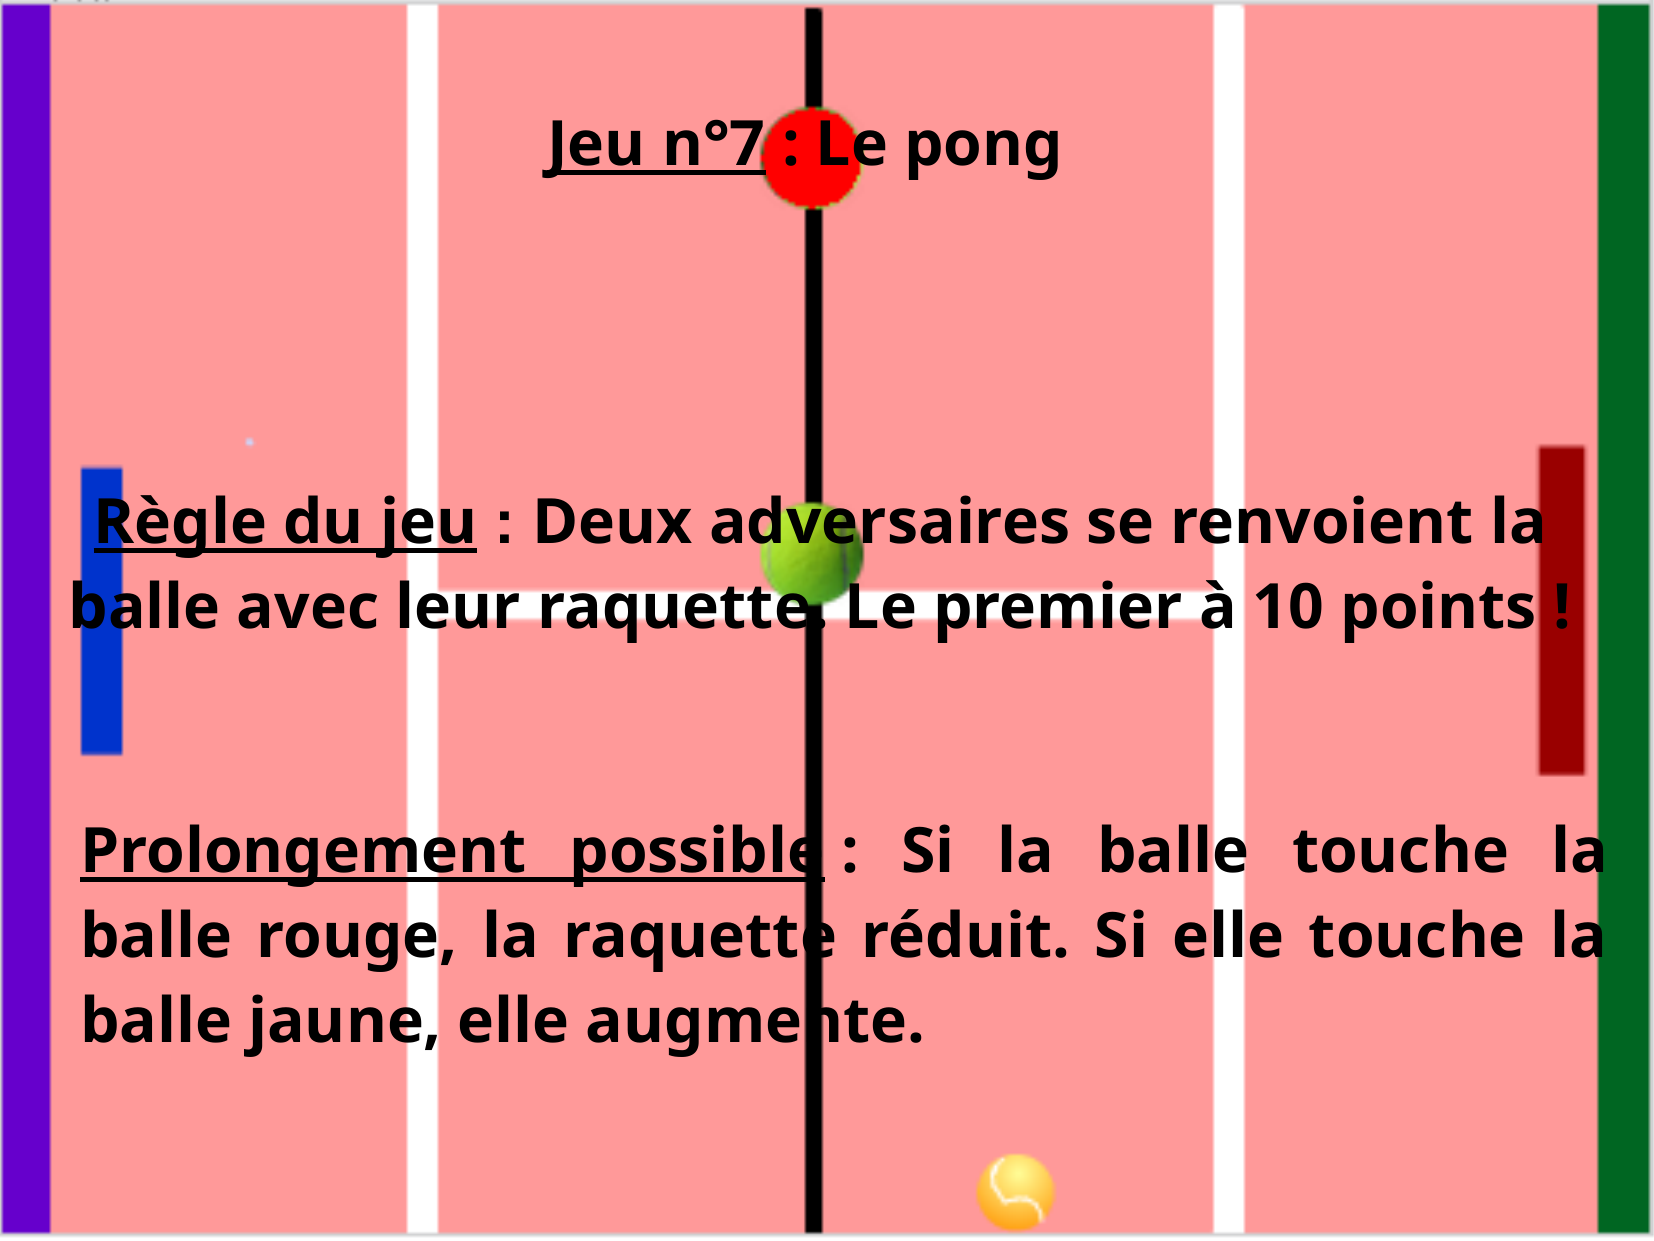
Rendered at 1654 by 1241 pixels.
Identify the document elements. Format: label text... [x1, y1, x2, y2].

list Règle du jeu : Deux adversaires se renvoient la balle avec leur raquette. Le premier à 10 points ! [29, 476, 1613, 784]
text_box Prolongement possible : Si la balle touche la balle rouge, la raquette réduit. Si elle touche la balle jaune, elle augmente. [65, 798, 1625, 1075]
picture [0, 0, 1654, 1241]
text_box Jeu n°7 : Le pong [285, 91, 1326, 194]
